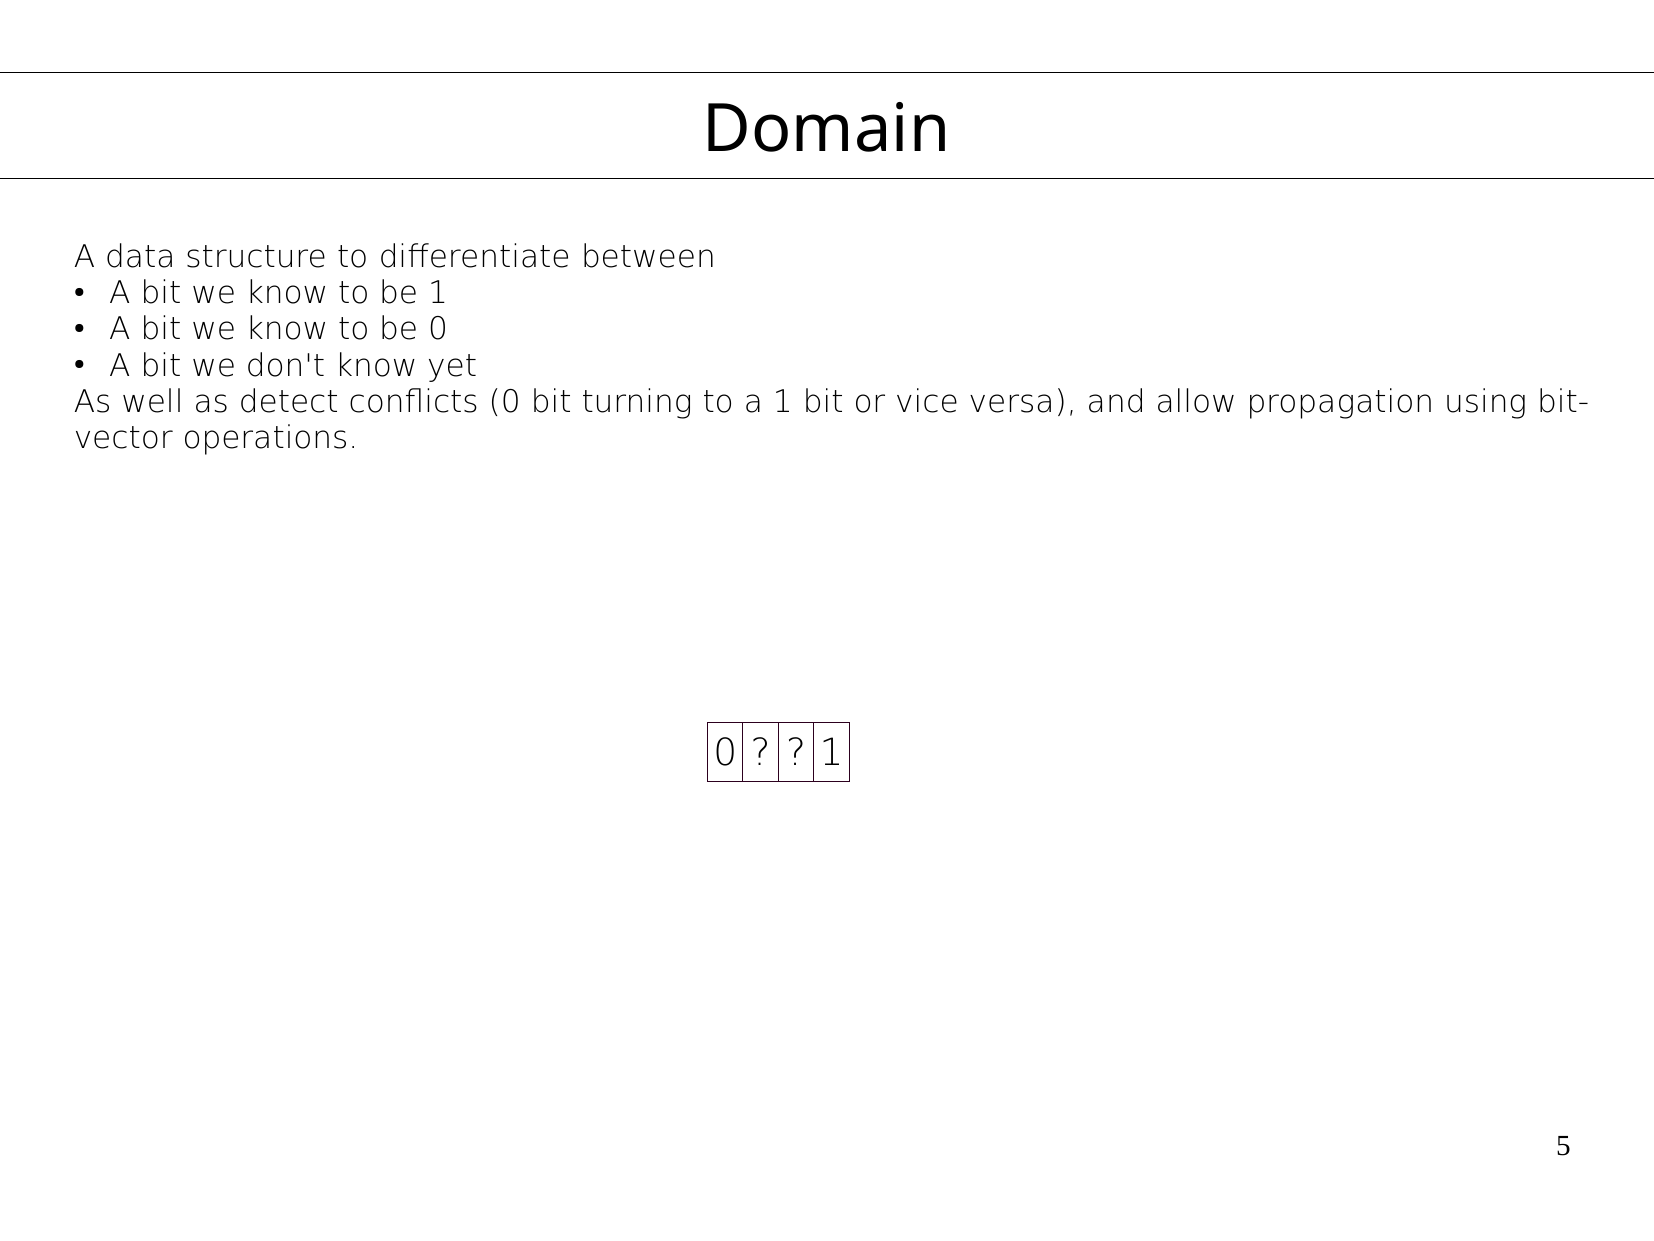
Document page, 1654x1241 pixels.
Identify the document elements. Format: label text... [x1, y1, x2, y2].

text_box ? [778, 722, 813, 782]
text_box A data structure to differentiate between A bit we know to be 1 A bit we know to be 0 A bit we don't know yet As well as detect conflicts (0 bit turning to a 1 bit or vice versa), and allow propagation using bit-vector operations. [59, 231, 1607, 467]
text_box ? [742, 722, 778, 782]
text_box Domain [0, 72, 1654, 166]
text_box 0 [707, 722, 742, 782]
text_box 1 [813, 722, 850, 782]
